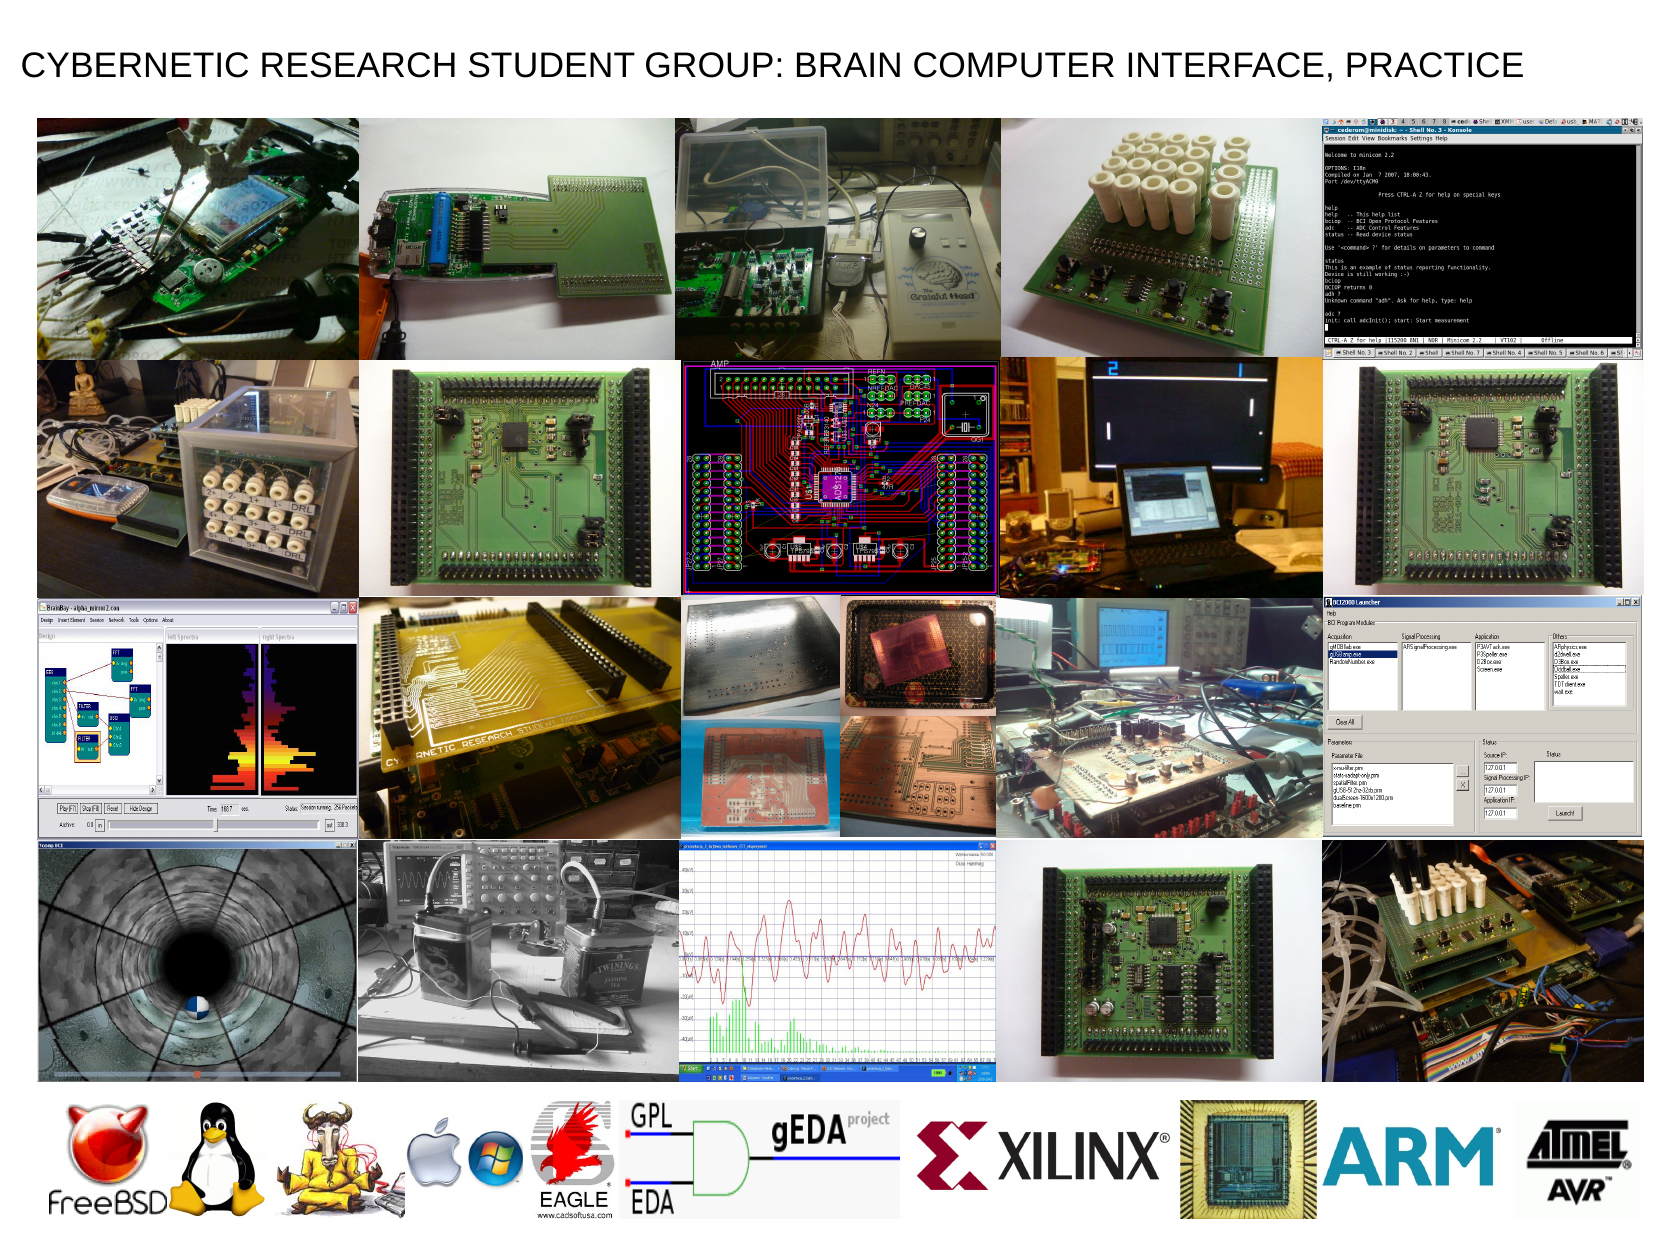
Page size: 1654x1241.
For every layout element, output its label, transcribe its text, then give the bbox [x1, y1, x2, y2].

picture [1515, 1100, 1640, 1220]
picture [530, 1100, 1501, 1220]
picture [274, 1100, 524, 1220]
picture [37, 118, 1644, 1082]
text_box CYBERNETIC RESEARCH STUDENT GROUP: BRAIN COMPUTER INTERFACE, PRACTICE [5, 37, 1654, 93]
picture [49, 1100, 267, 1220]
